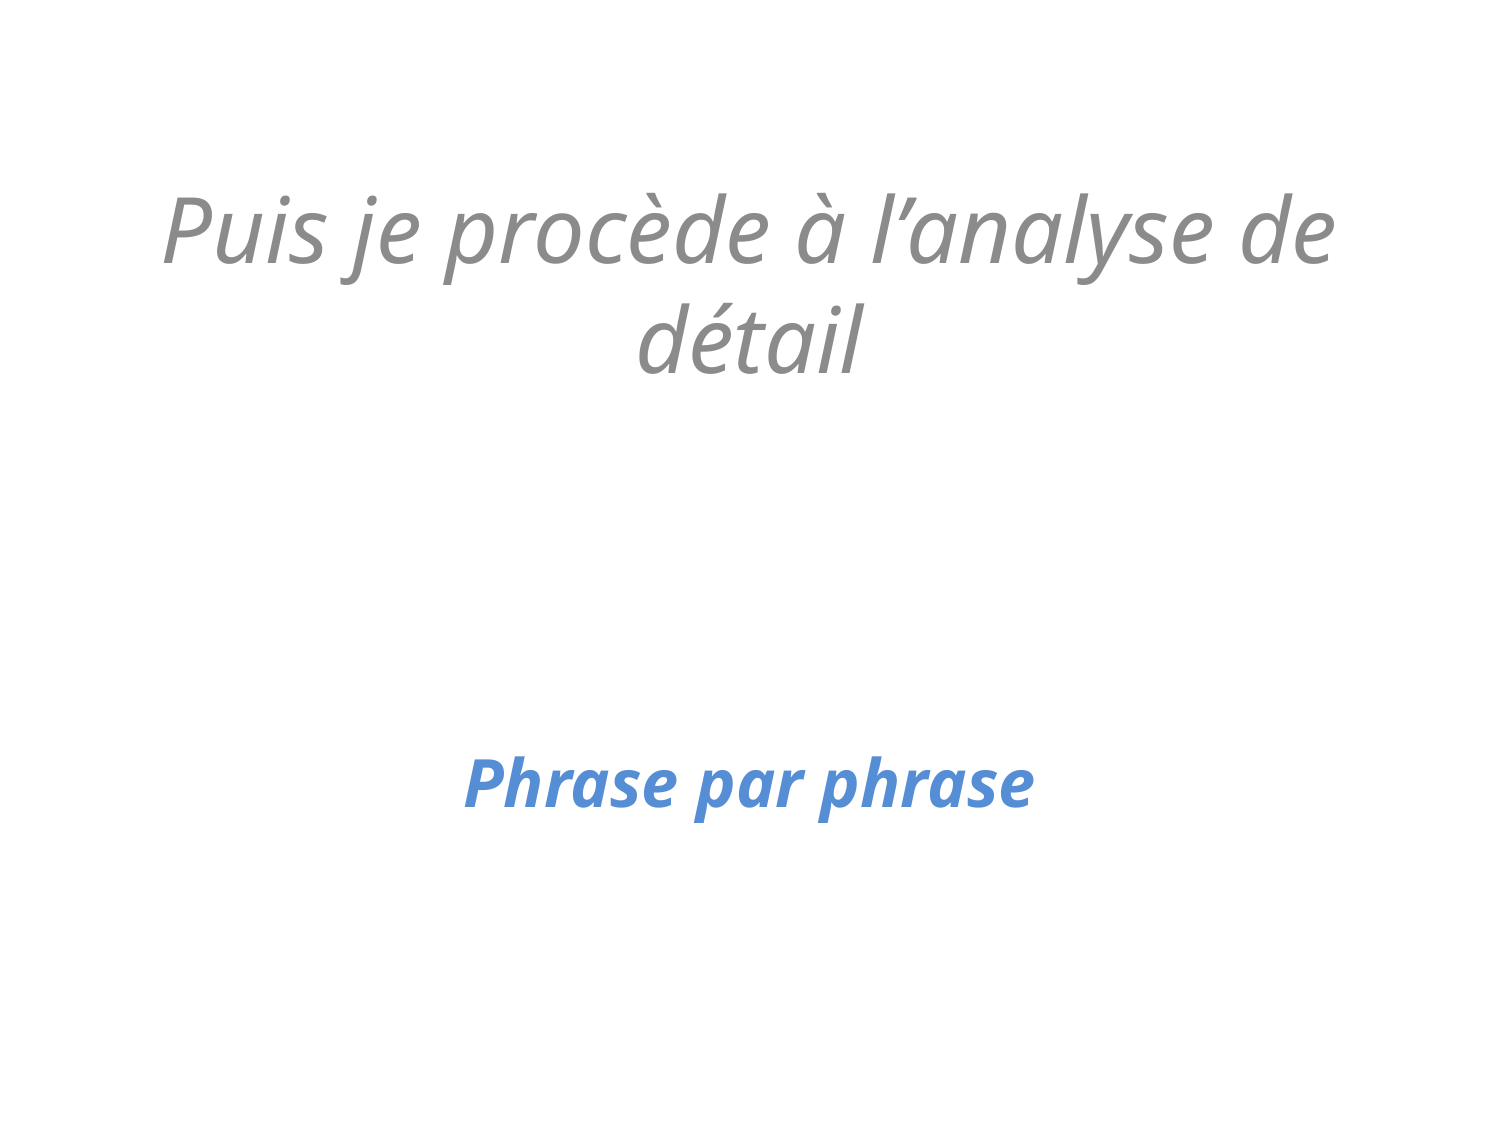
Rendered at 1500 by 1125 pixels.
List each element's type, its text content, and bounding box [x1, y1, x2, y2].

subtitle Phrase par phrase [225, 637, 1275, 925]
title Puis je procède à l’analyse de détail [112, 160, 1388, 402]
